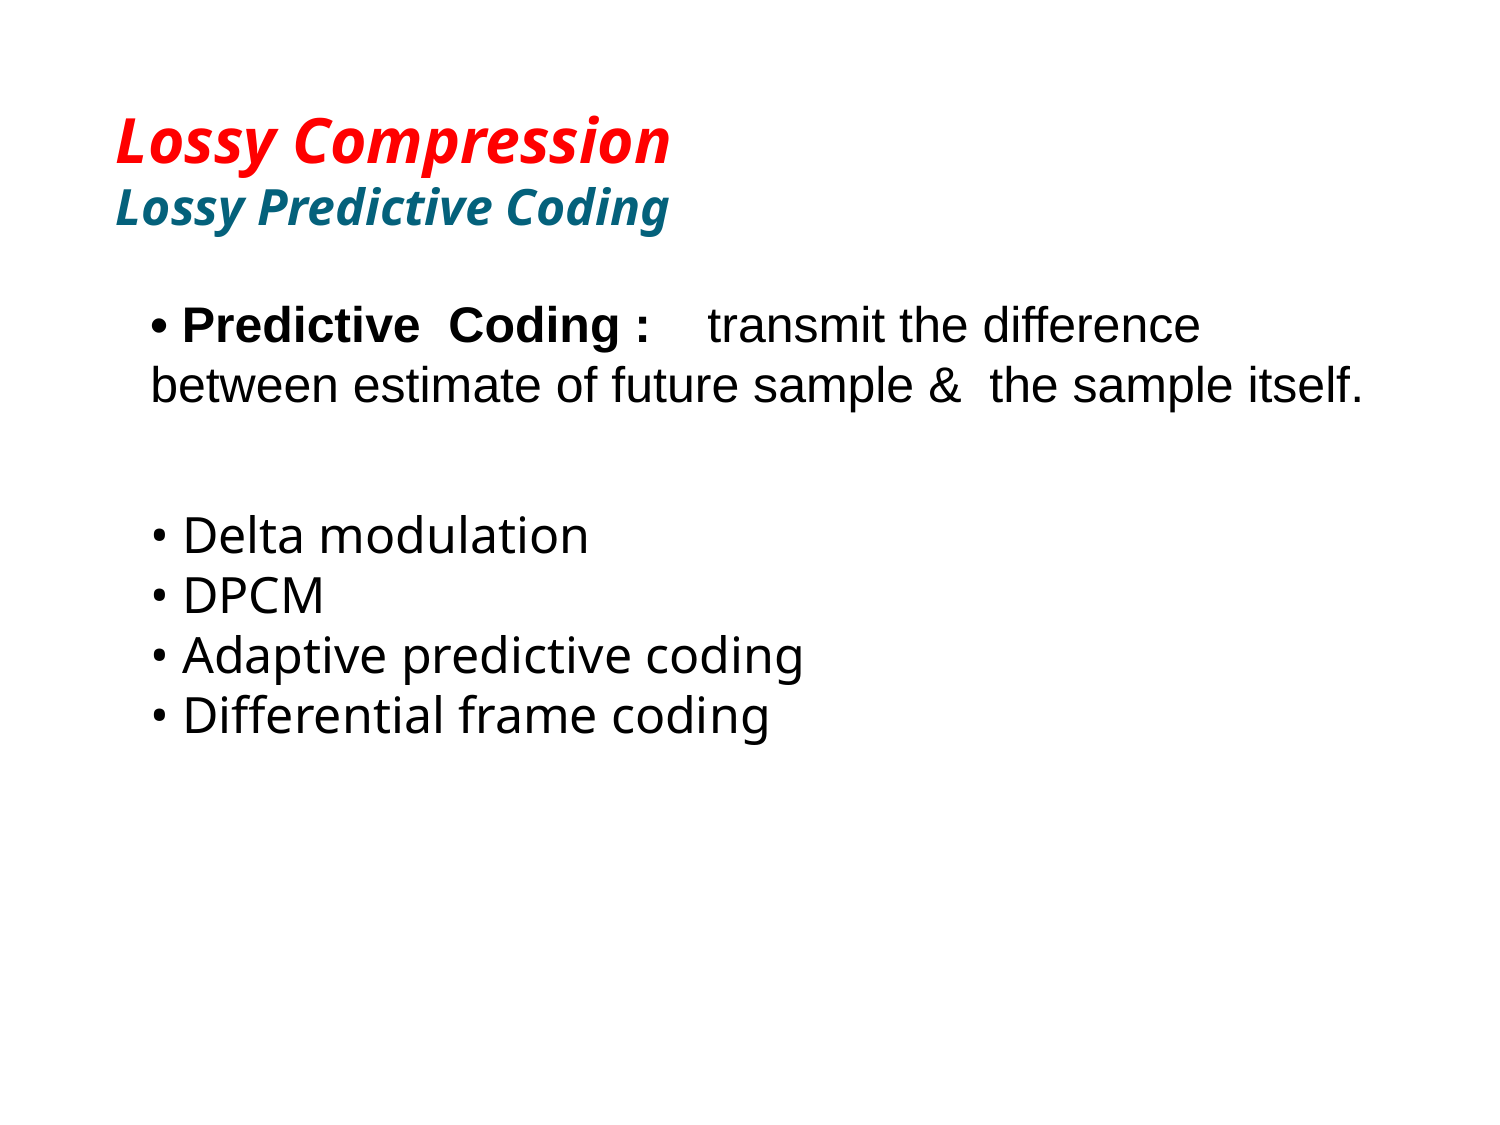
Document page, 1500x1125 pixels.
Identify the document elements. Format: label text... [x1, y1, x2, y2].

text_box Lossy Compression Lossy Predictive Coding [101, 55, 1377, 244]
text_box • Predictive Coding : transmit the difference between estimate of future sample & the sample itself. Delta modulation DPCM Adaptive predictive coding Differential frame coding [135, 284, 1394, 752]
